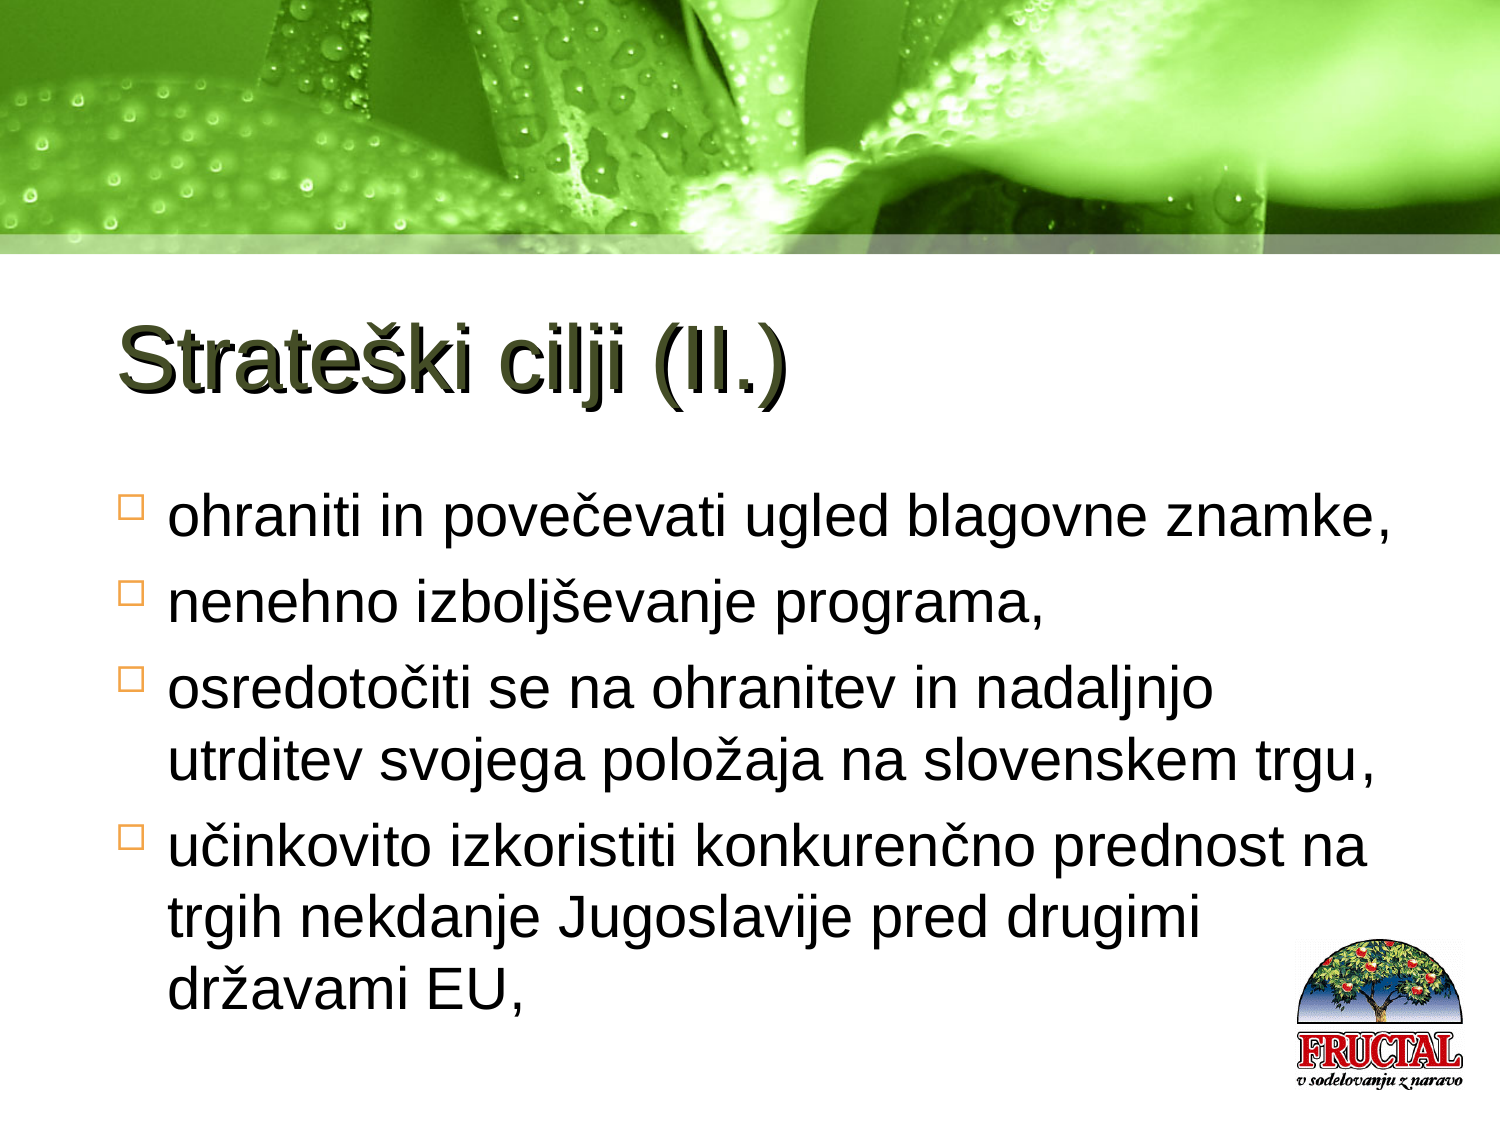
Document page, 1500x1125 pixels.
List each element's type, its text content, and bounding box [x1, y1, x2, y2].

list ohraniti in povečevati ugled blagovne znamke, nenehno izboljševanje programa, osredotočiti se na ohranitev in nadaljnjo utrditev svojega položaja na slovenskem trgu, učinkovito izkoristiti konkurenčno prednost na trgih nekdanje Jugoslavije pred drugimi državami EU, [100, 468, 1438, 1035]
picture [0, 0, 1500, 1125]
title Strateški cilji (II.) [100, 271, 1438, 435]
